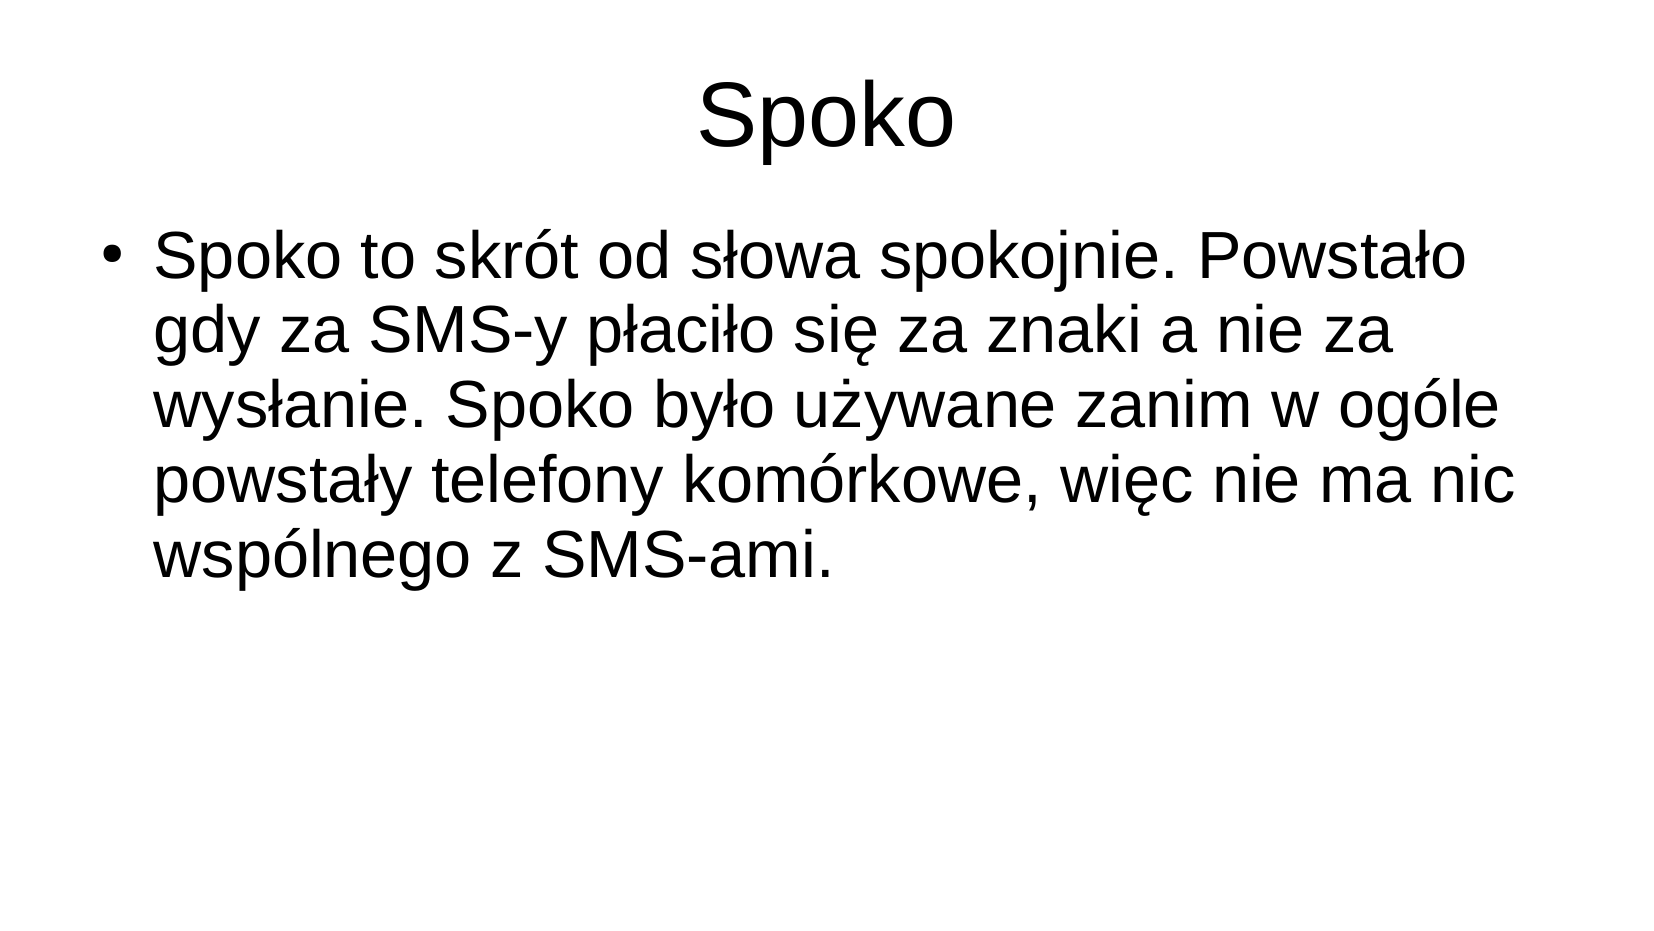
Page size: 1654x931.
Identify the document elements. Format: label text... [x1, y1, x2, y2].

title Spoko [82, 37, 1571, 193]
list Spoko to skrót od słowa spokojnie. Powstało gdy za SMS-y płaciło się za znaki a nie za wysłanie. Spoko było używane zanim w ogóle powstały telefony komórkowe, więc nie ma nic wspólnego z SMS-ami. [82, 217, 1571, 758]
